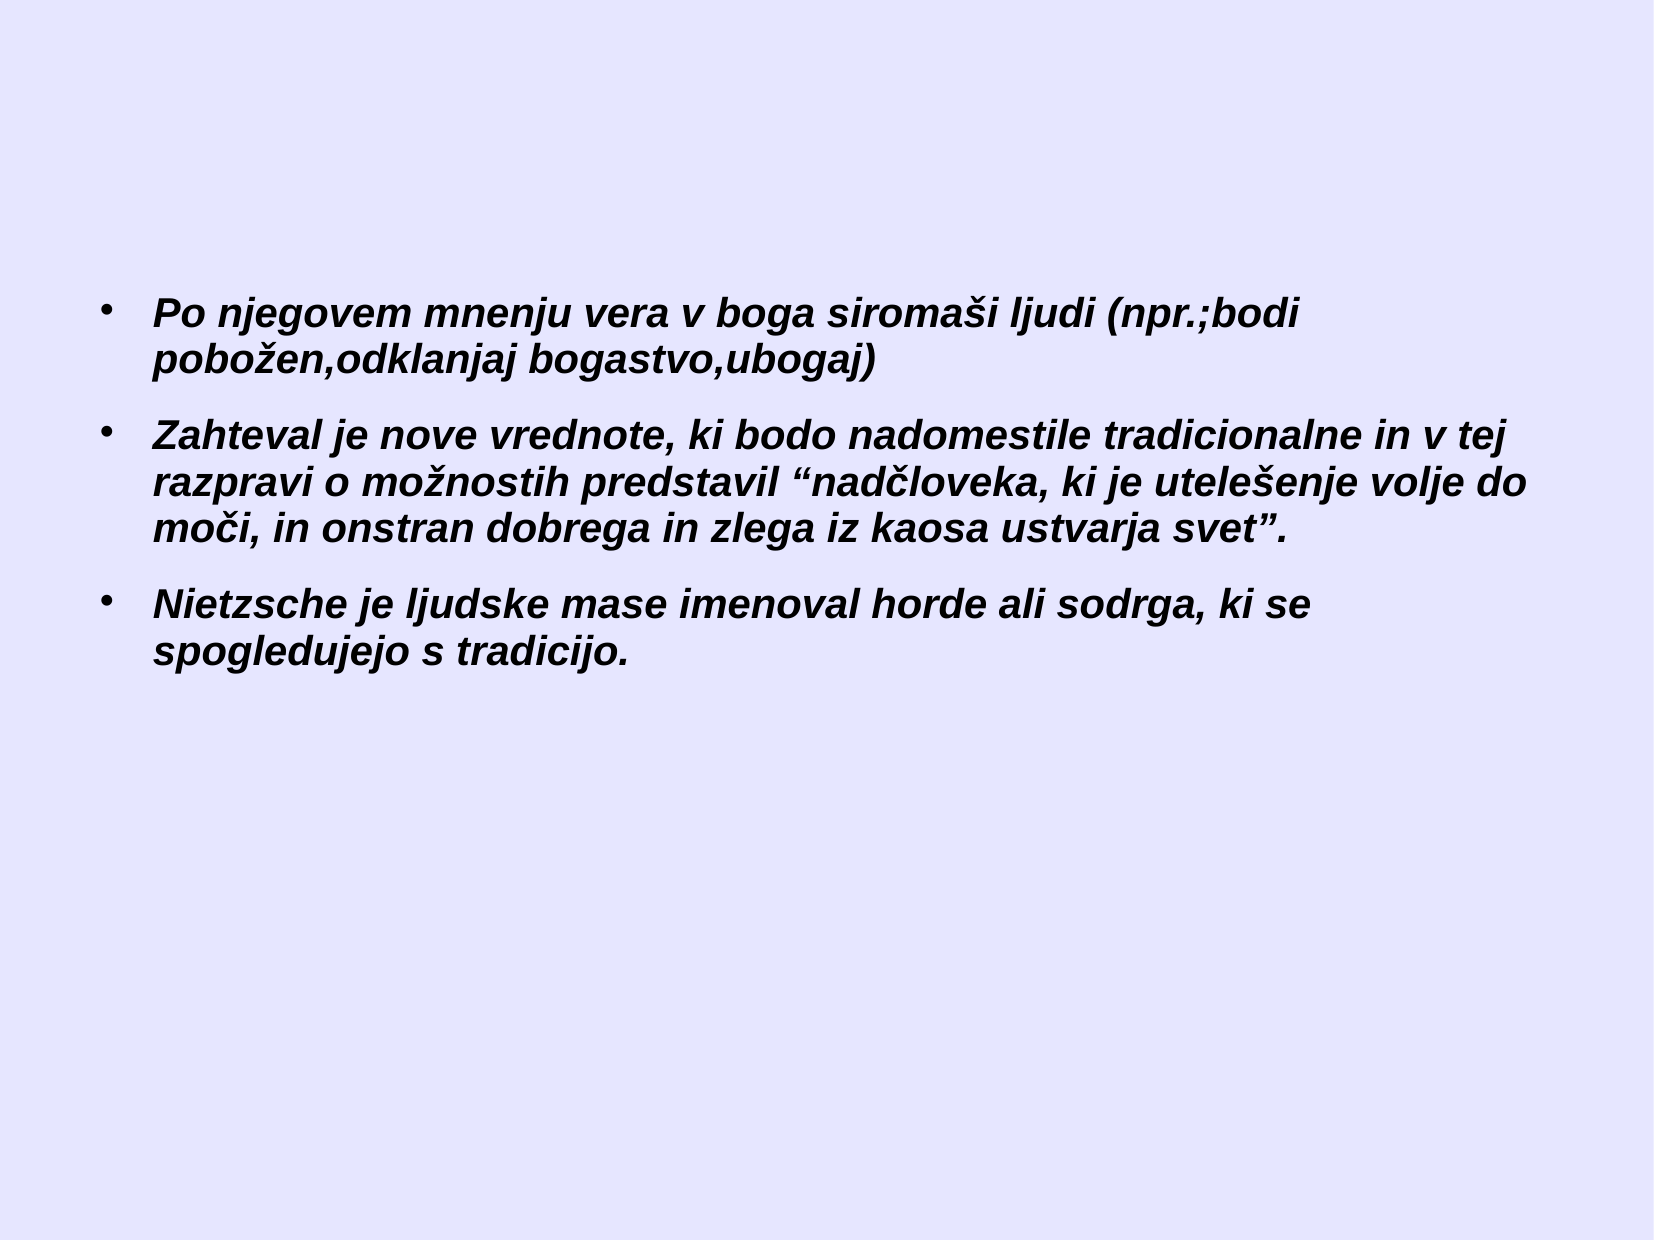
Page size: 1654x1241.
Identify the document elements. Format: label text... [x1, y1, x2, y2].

list Po njegovem mnenju vera v boga siromaši ljudi (npr.;bodi pobožen,odklanjaj bogastvo,ubogaj)‏ Zahteval je nove vrednote, ki bodo nadomestile tradicionalne in v tej razpravi o možnostih predstavil “nadčloveka, ki je utelešenje volje do moči, in onstran dobrega in zlega iz kaosa ustvarja svet”. Nietzsche je ljudske mase imenoval horde ali sodrga, ki se spogledujejo s tradicijo. [82, 290, 1571, 1148]
